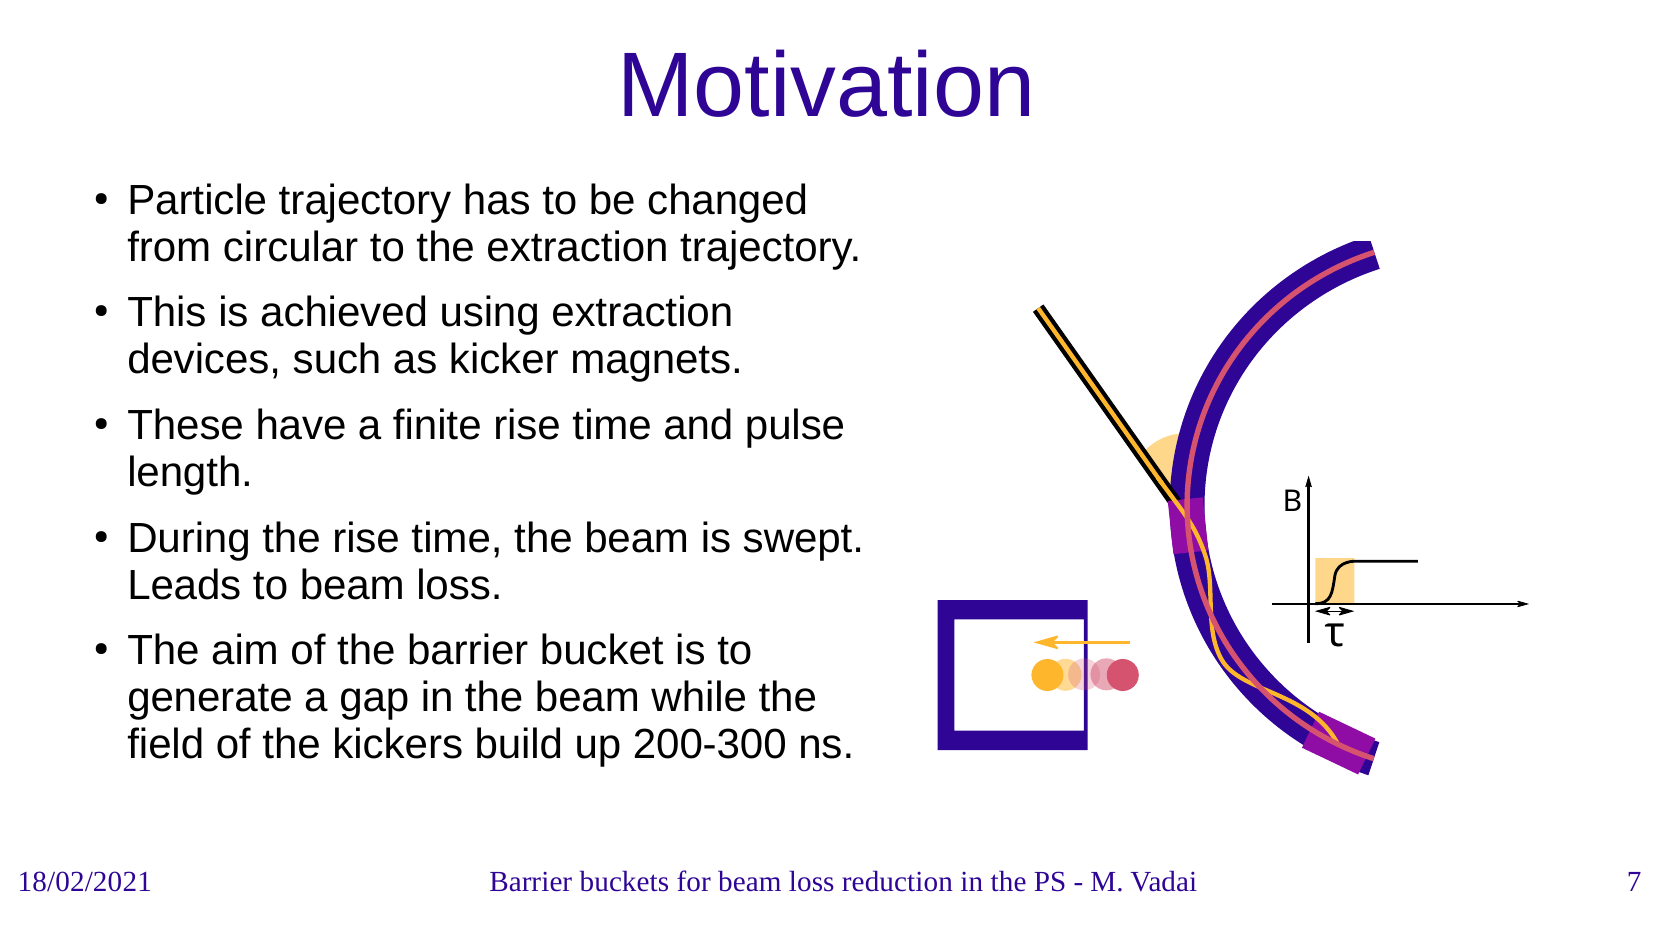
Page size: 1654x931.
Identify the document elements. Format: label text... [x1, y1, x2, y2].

title Motivation [82, 7, 1571, 163]
picture [937, 241, 1654, 781]
list Particle trajectory has to be changed from circular to the extraction trajectory. This is achieved using extraction devices, such as kicker magnets. These have a finite rise time and pulse length. During the rise time, the beam is swept. Leads to beam loss. The aim of the barrier bucket is to generate a gap in the beam while the field of the kickers build up 200-300 ns. [82, 176, 876, 822]
